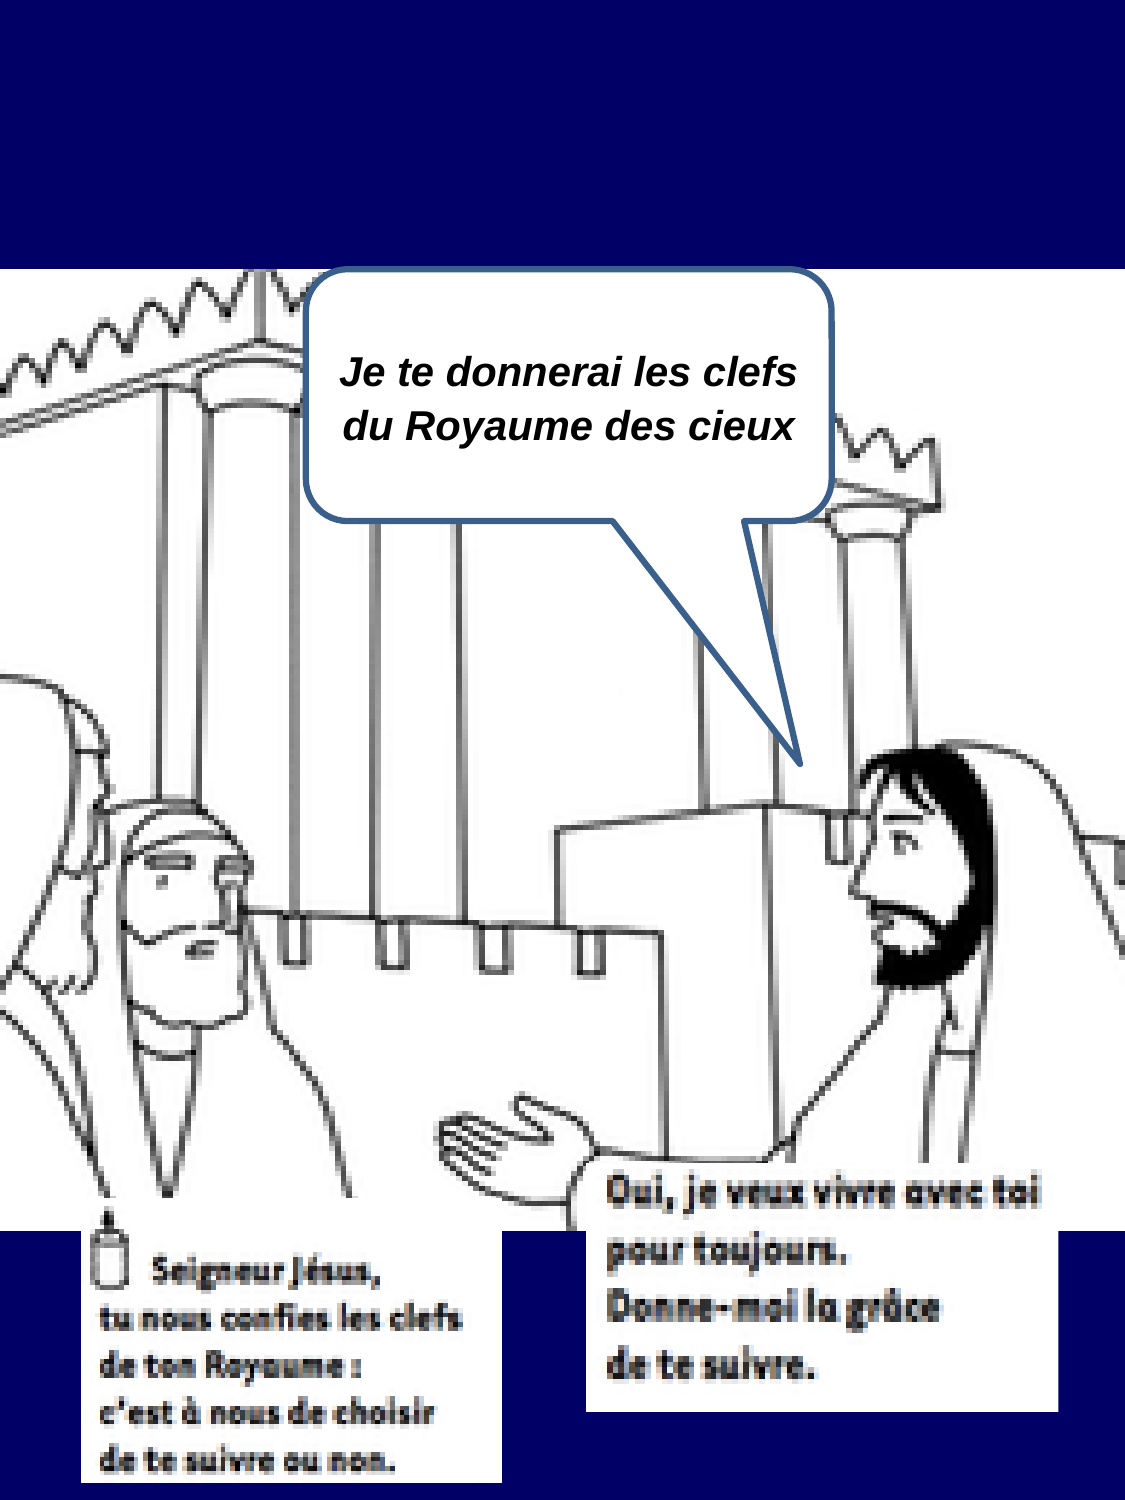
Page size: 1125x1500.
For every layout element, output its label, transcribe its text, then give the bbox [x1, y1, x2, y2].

text_box Je te donnerai les clefs du Royaume des cieux [305, 269, 832, 764]
picture [0, 269, 1125, 1483]
